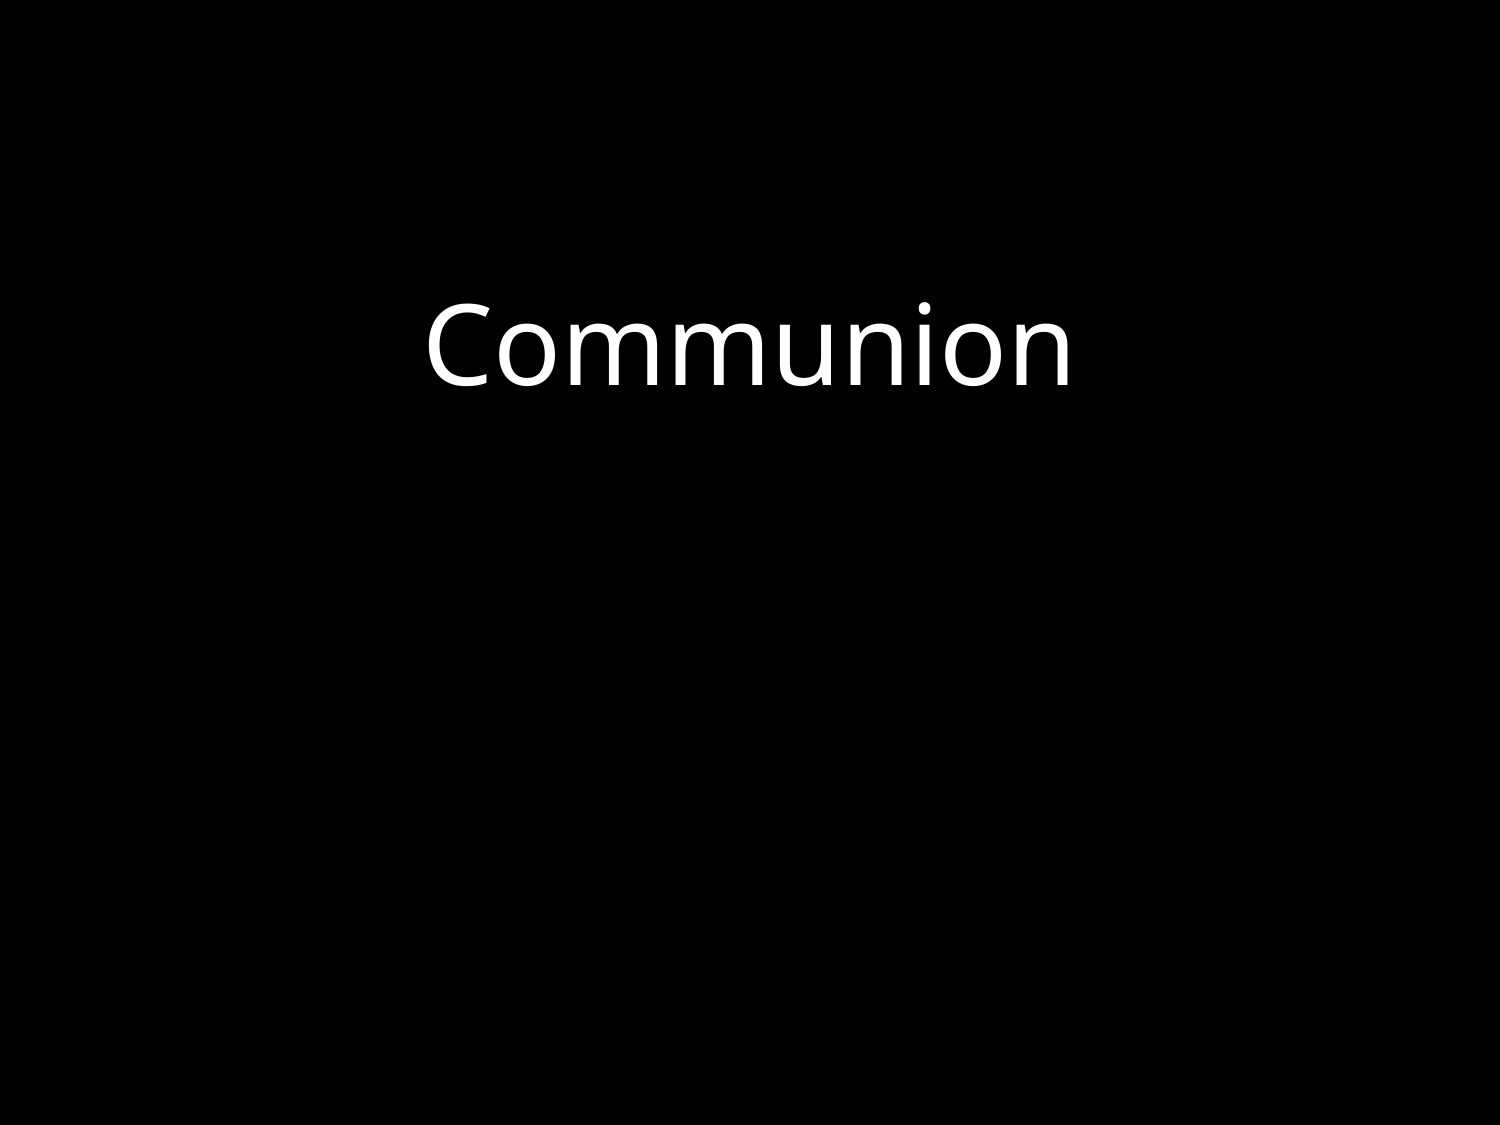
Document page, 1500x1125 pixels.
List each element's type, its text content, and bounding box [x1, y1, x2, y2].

text_box Communion [75, 66, 1426, 1005]
